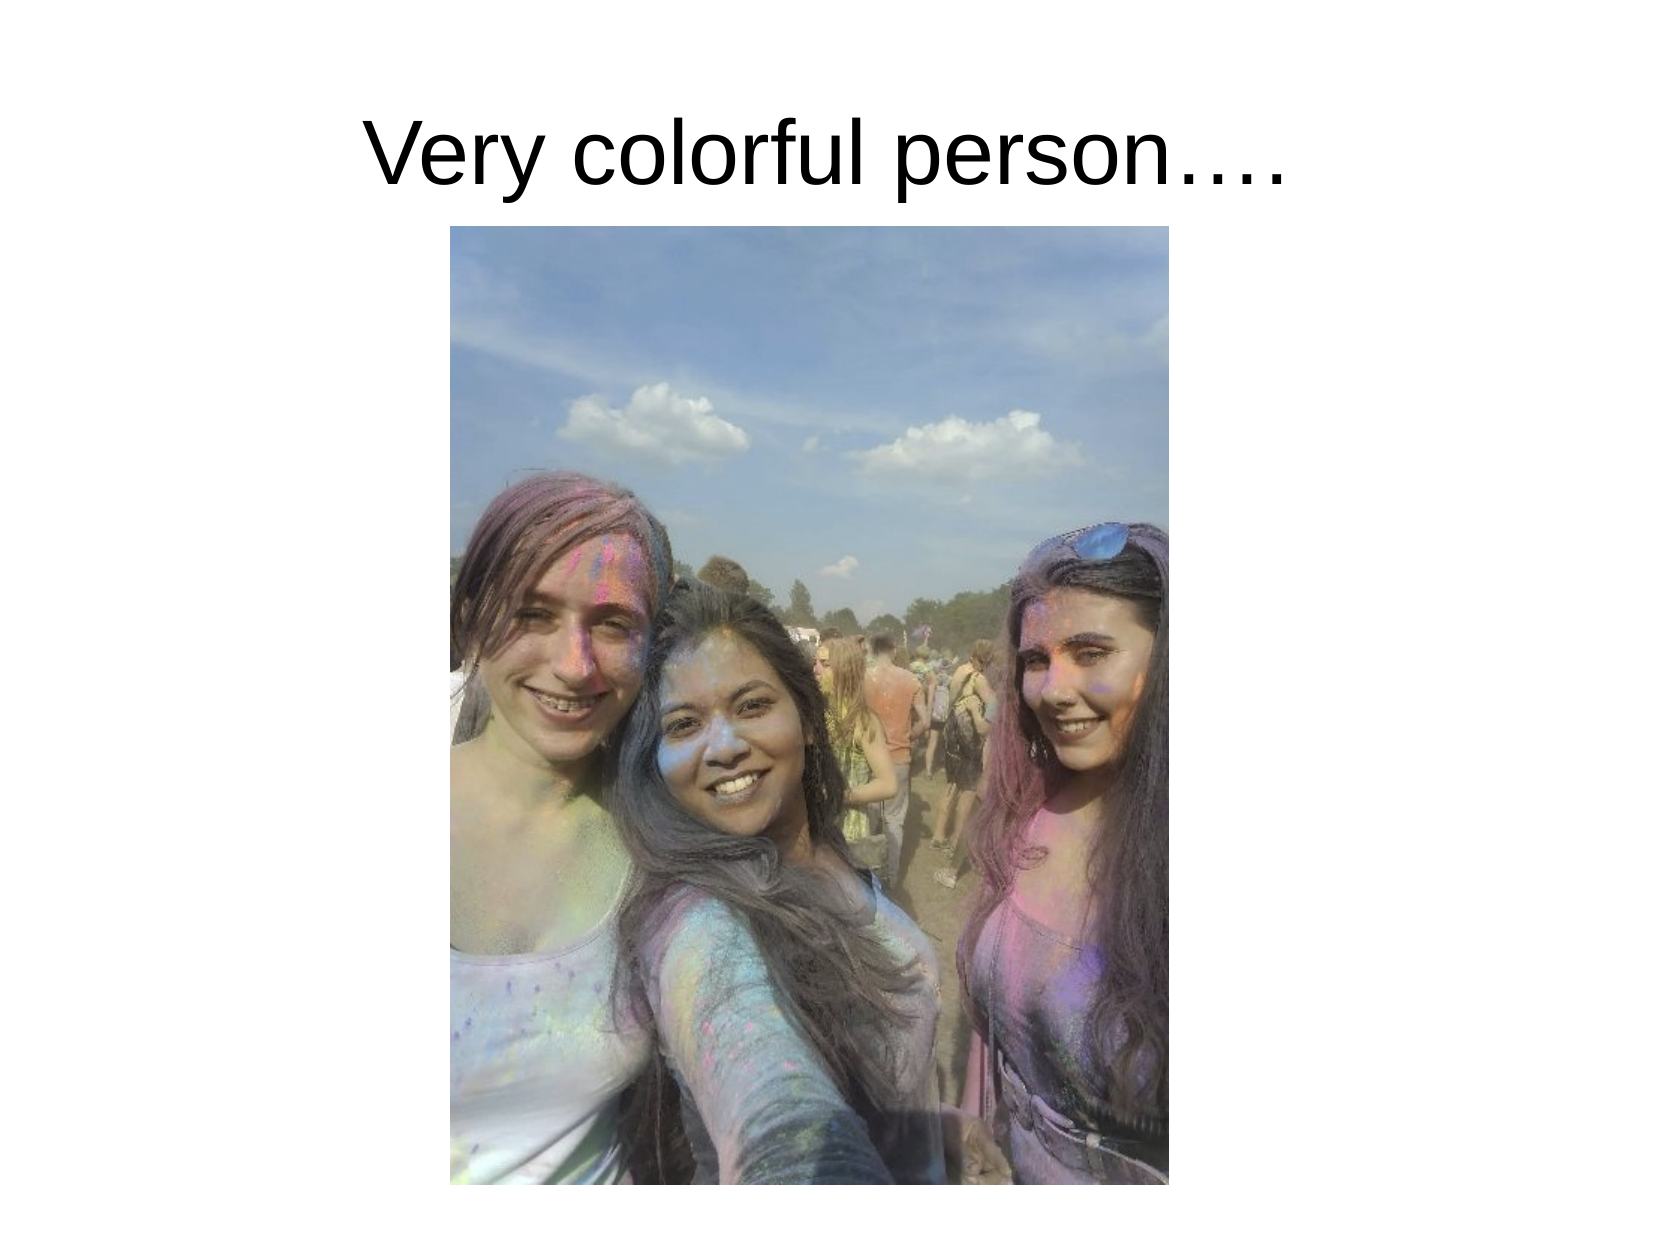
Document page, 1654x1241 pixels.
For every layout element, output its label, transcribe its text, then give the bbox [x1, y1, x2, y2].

title Very colorful person…. [82, 49, 1571, 257]
picture [450, 226, 1169, 1186]
